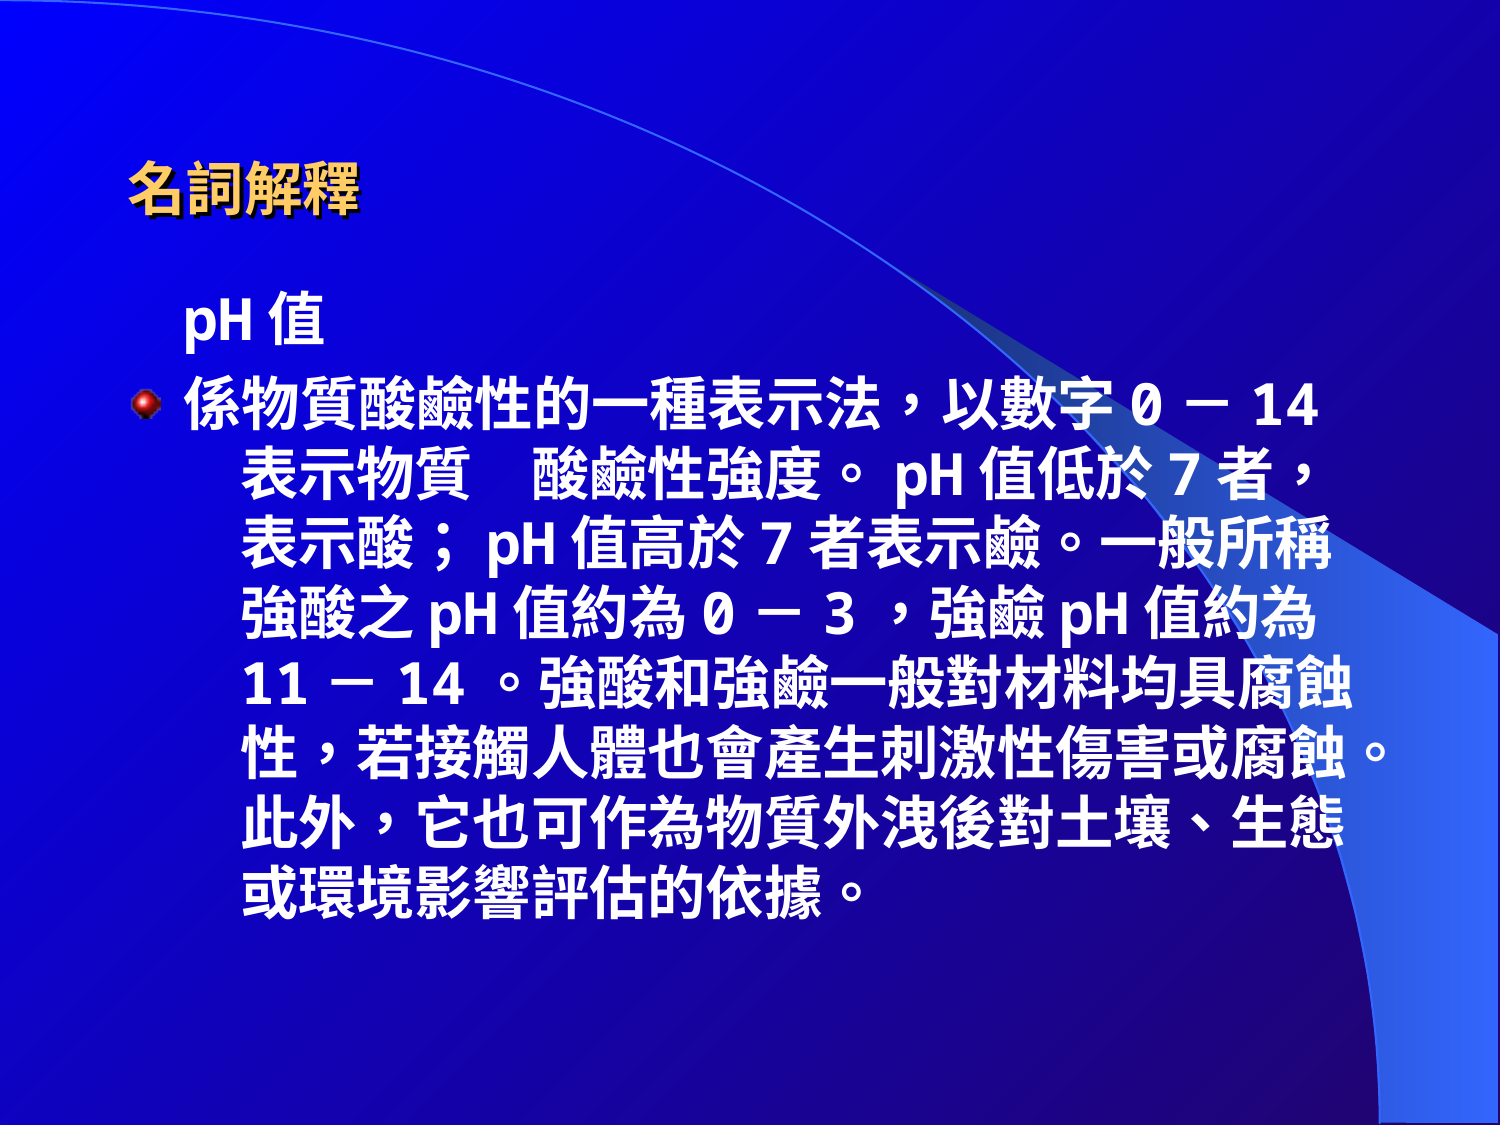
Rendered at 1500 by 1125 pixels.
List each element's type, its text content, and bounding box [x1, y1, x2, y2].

title 名詞解釋 [112, 137, 1388, 238]
list pH值 係物質酸鹼性的一種表示法，以數字0－14表示物質 酸鹼性強度。pH值低於7者，表示酸；pH值高於7者表示鹼。一般所稱強酸之pH值約為0－3，強鹼pH值約為11－14。強酸和強鹼一般對材料均具腐蝕性，若接觸人體也會產生刺激性傷害或腐蝕。此外，它也可作為物質外洩後對土壤、生態或環境影響評估的依據。 [112, 275, 1401, 938]
